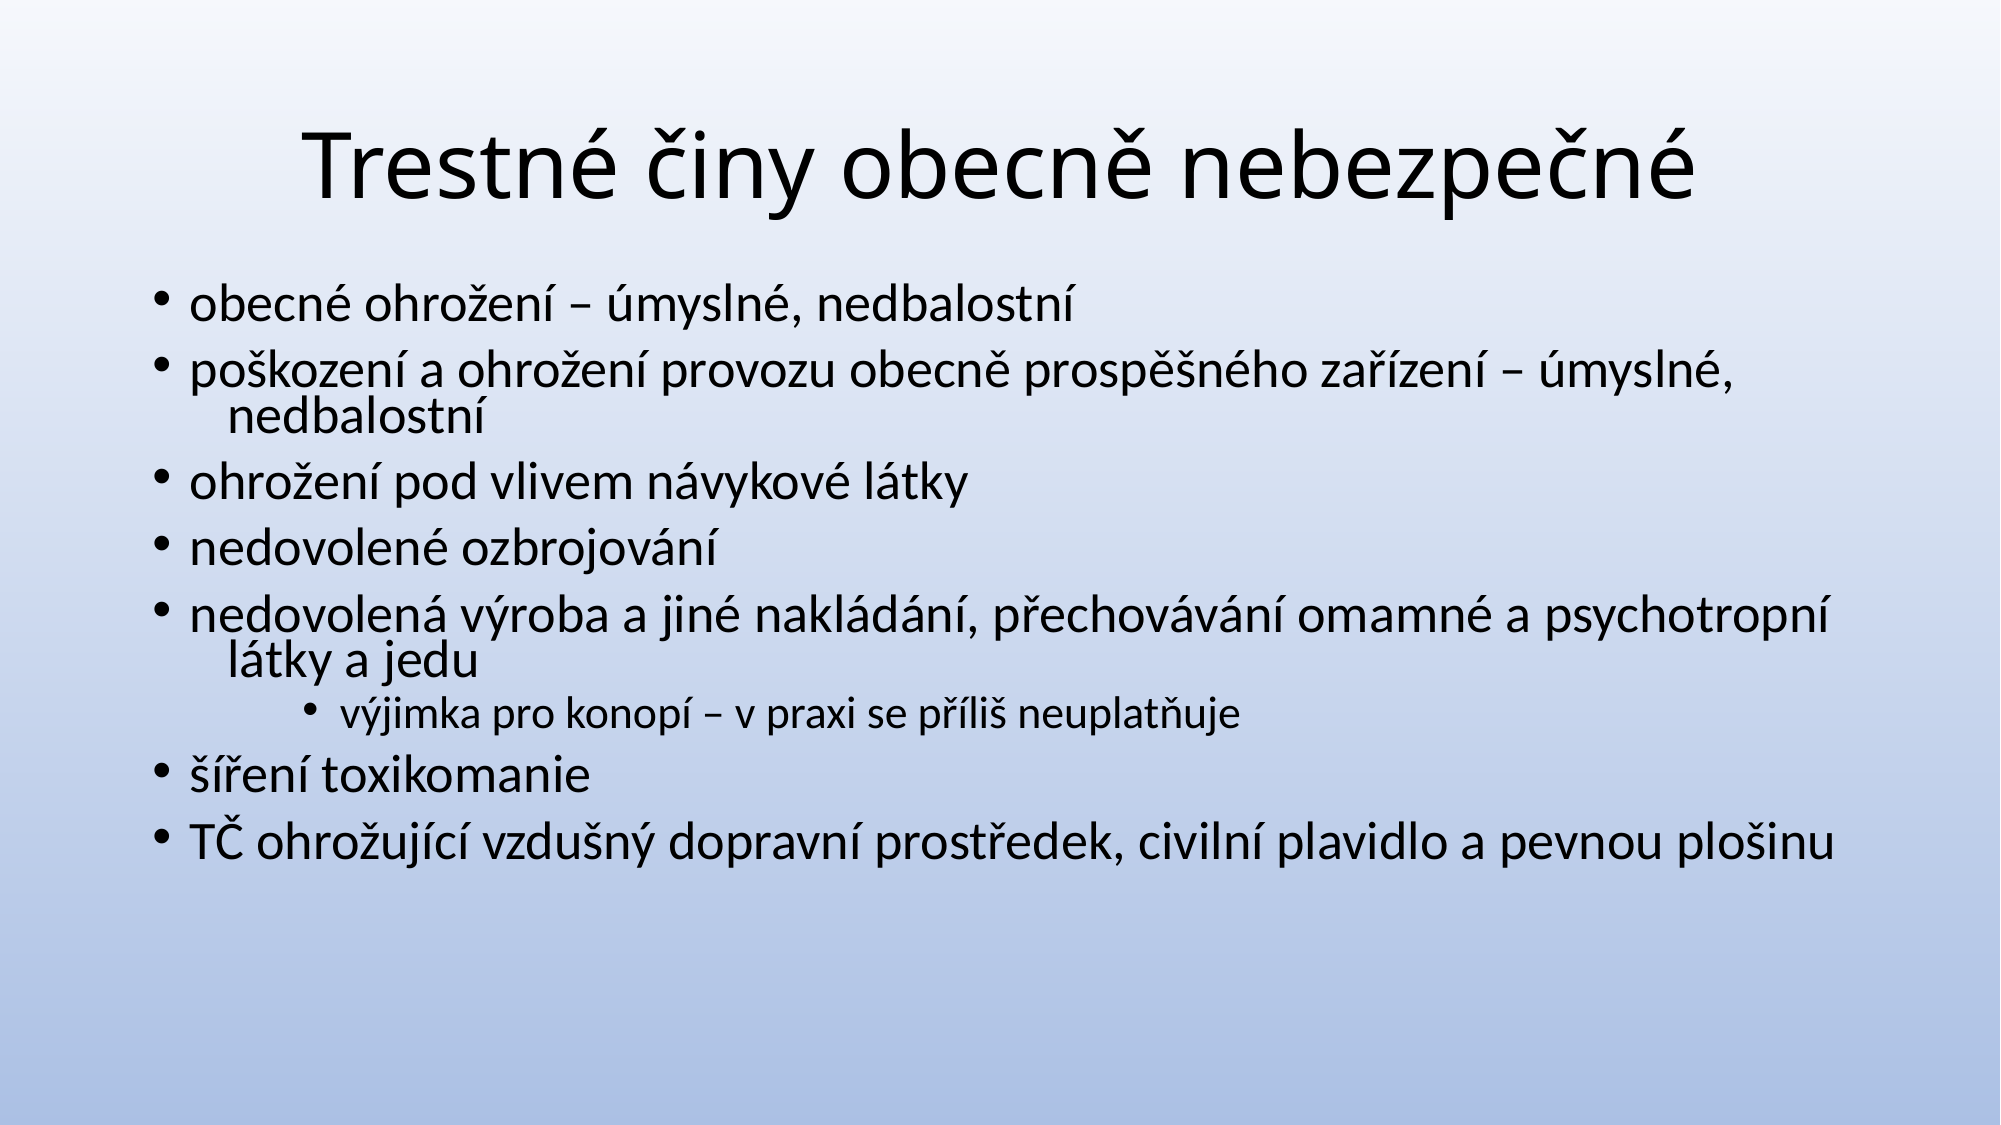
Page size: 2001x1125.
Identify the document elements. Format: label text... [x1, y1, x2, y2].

list obecné ohrožení – úmyslné, nedbalostní poškození a ohrožení provozu obecně prospěšného zařízení – úmyslné, nedbalostní ohrožení pod vlivem návykové látky nedovolené ozbrojování nedovolená výroba a jiné nakládání, přechovávání omamné a psychotropní látky a jedu výjimka pro konopí – v praxi se příliš neuplatňuje šíření toxikomanie TČ ohrožující vzdušný dopravní prostředek, civilní plavidlo a pevnou plošinu [137, 277, 1863, 1066]
title Trestné činy obecně nebezpečné [137, 59, 1863, 277]
